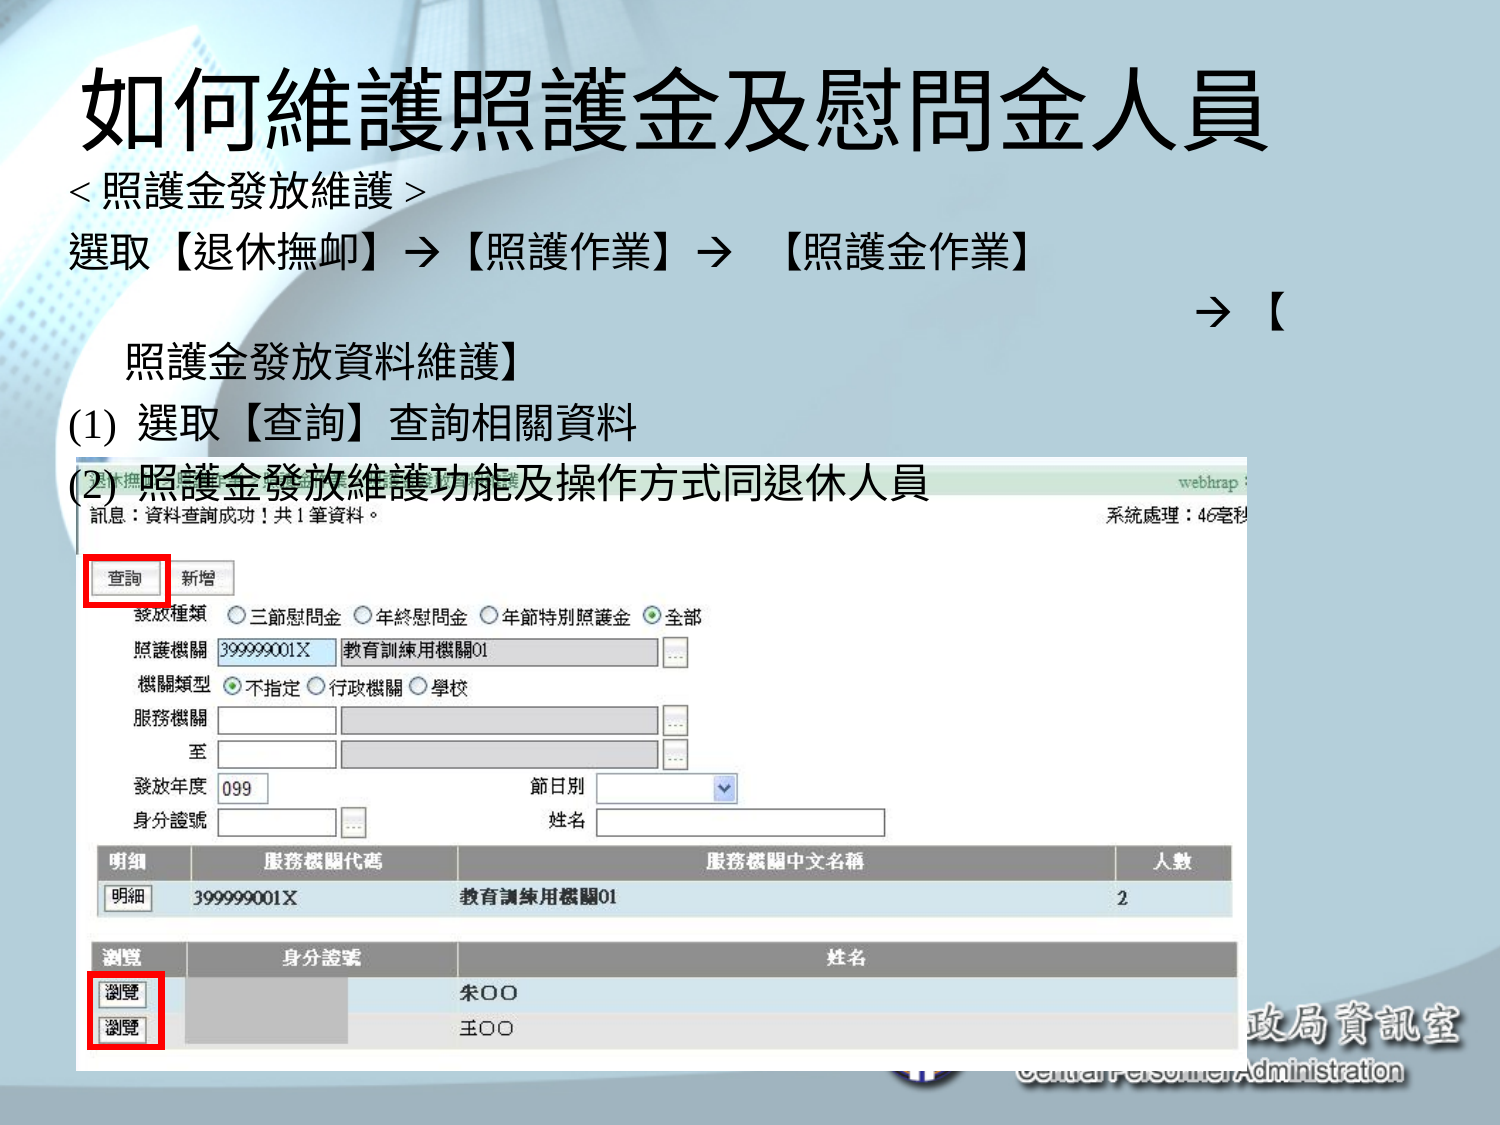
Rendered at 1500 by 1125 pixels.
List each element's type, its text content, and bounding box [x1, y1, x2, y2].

title 如何維護照護金及慰問金人員 [64, 54, 1412, 161]
picture [0, 0, 1500, 1125]
list <照護金發放維護> 選取【退休撫卹】【照護作業】 【照護金作業】 【照護金發放資料維護】 (1) 選取【查詢】查詢相關資料 (2) 照護金發放維護功能及操作方式同退休人員 [53, 157, 1329, 833]
